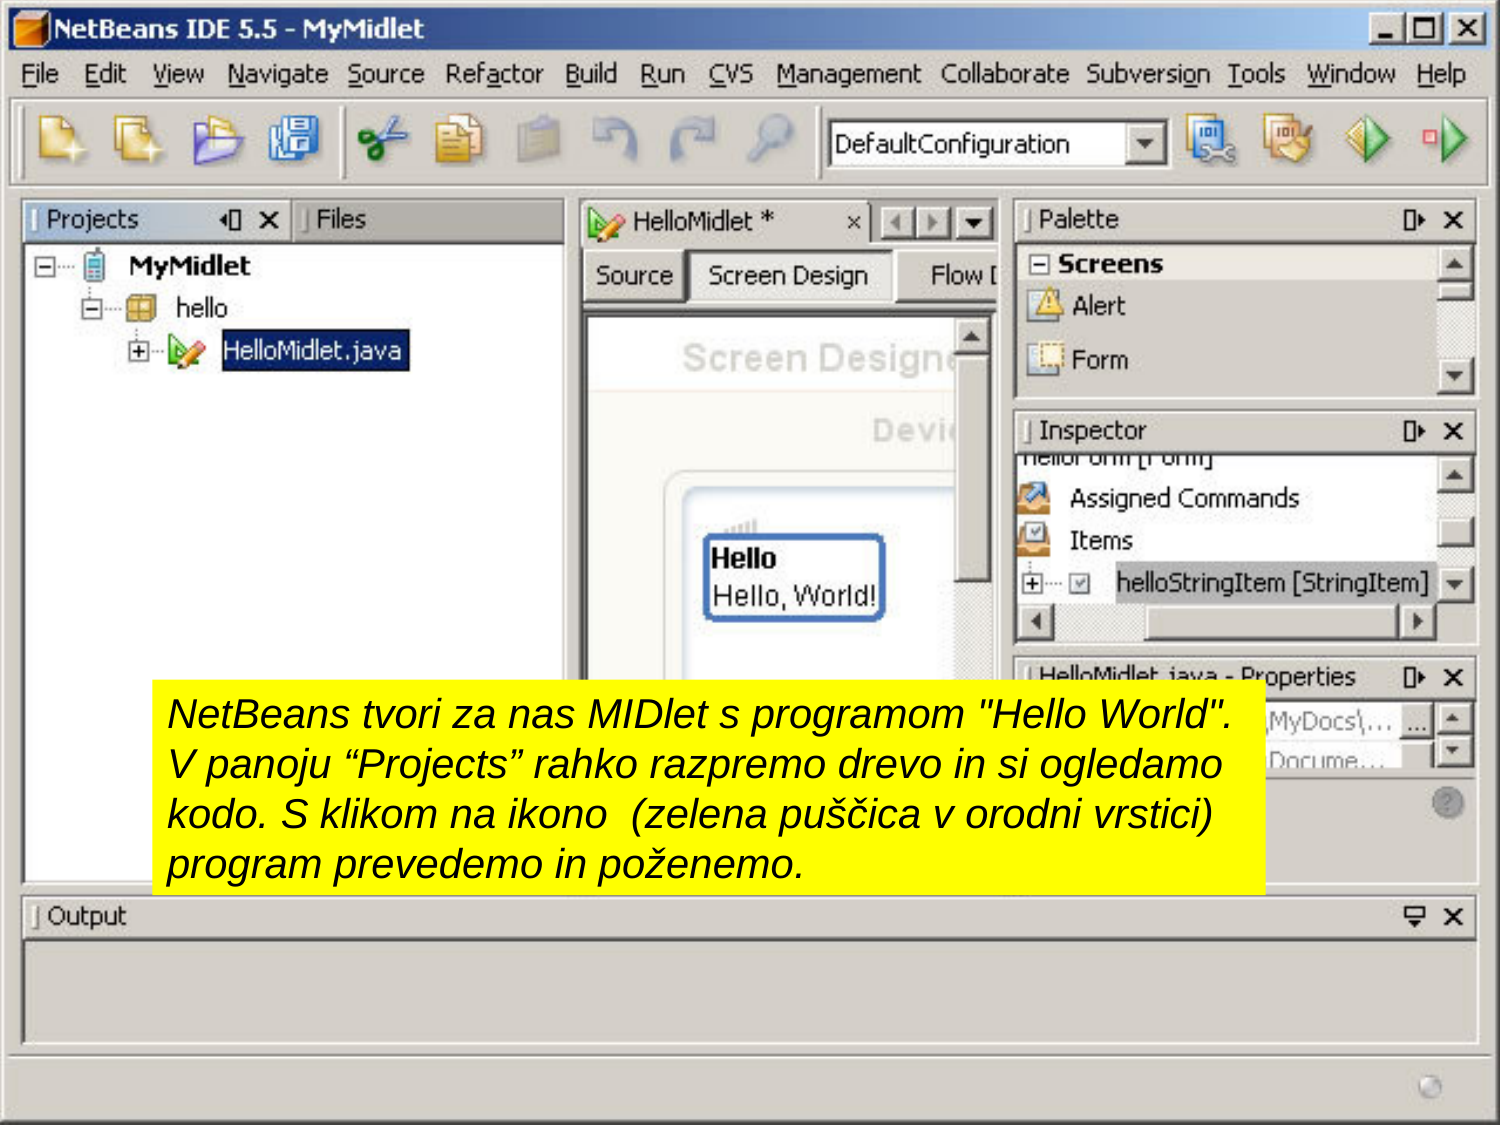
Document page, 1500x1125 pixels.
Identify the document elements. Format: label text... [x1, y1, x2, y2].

picture [0, 0, 1500, 1125]
text_box NetBeans tvori za nas MIDlet s programom "Hello World". V panoju “Projects” rahko razpremo drevo in si ogledamo kodo. S klikom na ikono (zelena puščica v orodni vrstici) program prevedemo in poženemo. [152, 679, 1266, 896]
